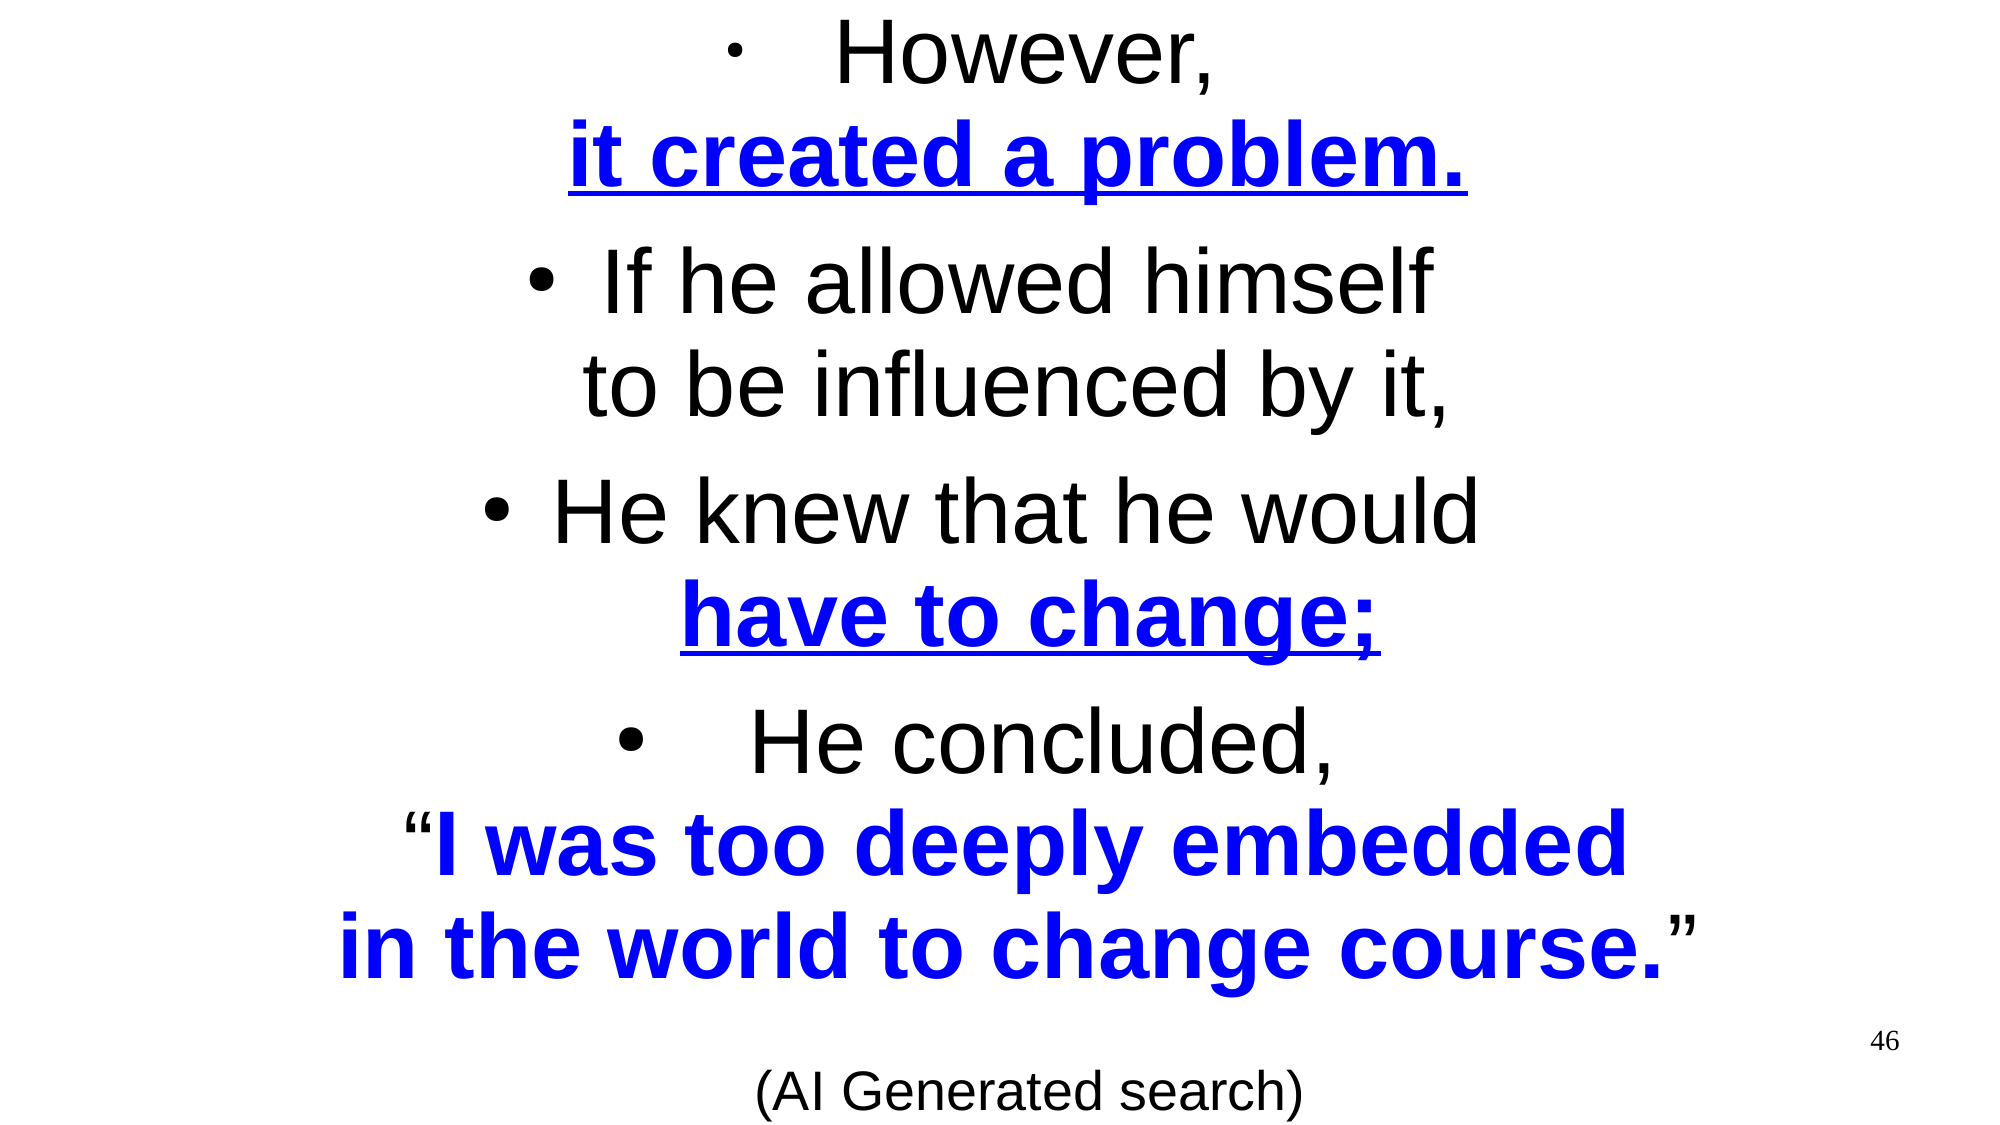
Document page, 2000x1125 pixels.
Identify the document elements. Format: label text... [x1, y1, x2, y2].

list However, it created a problem. If he allowed himself to be influenced by it, He knew that he would have to change; He concluded, “I was too deeply embedded in the world to change course.” (AI Generated search) [0, 0, 1996, 1123]
